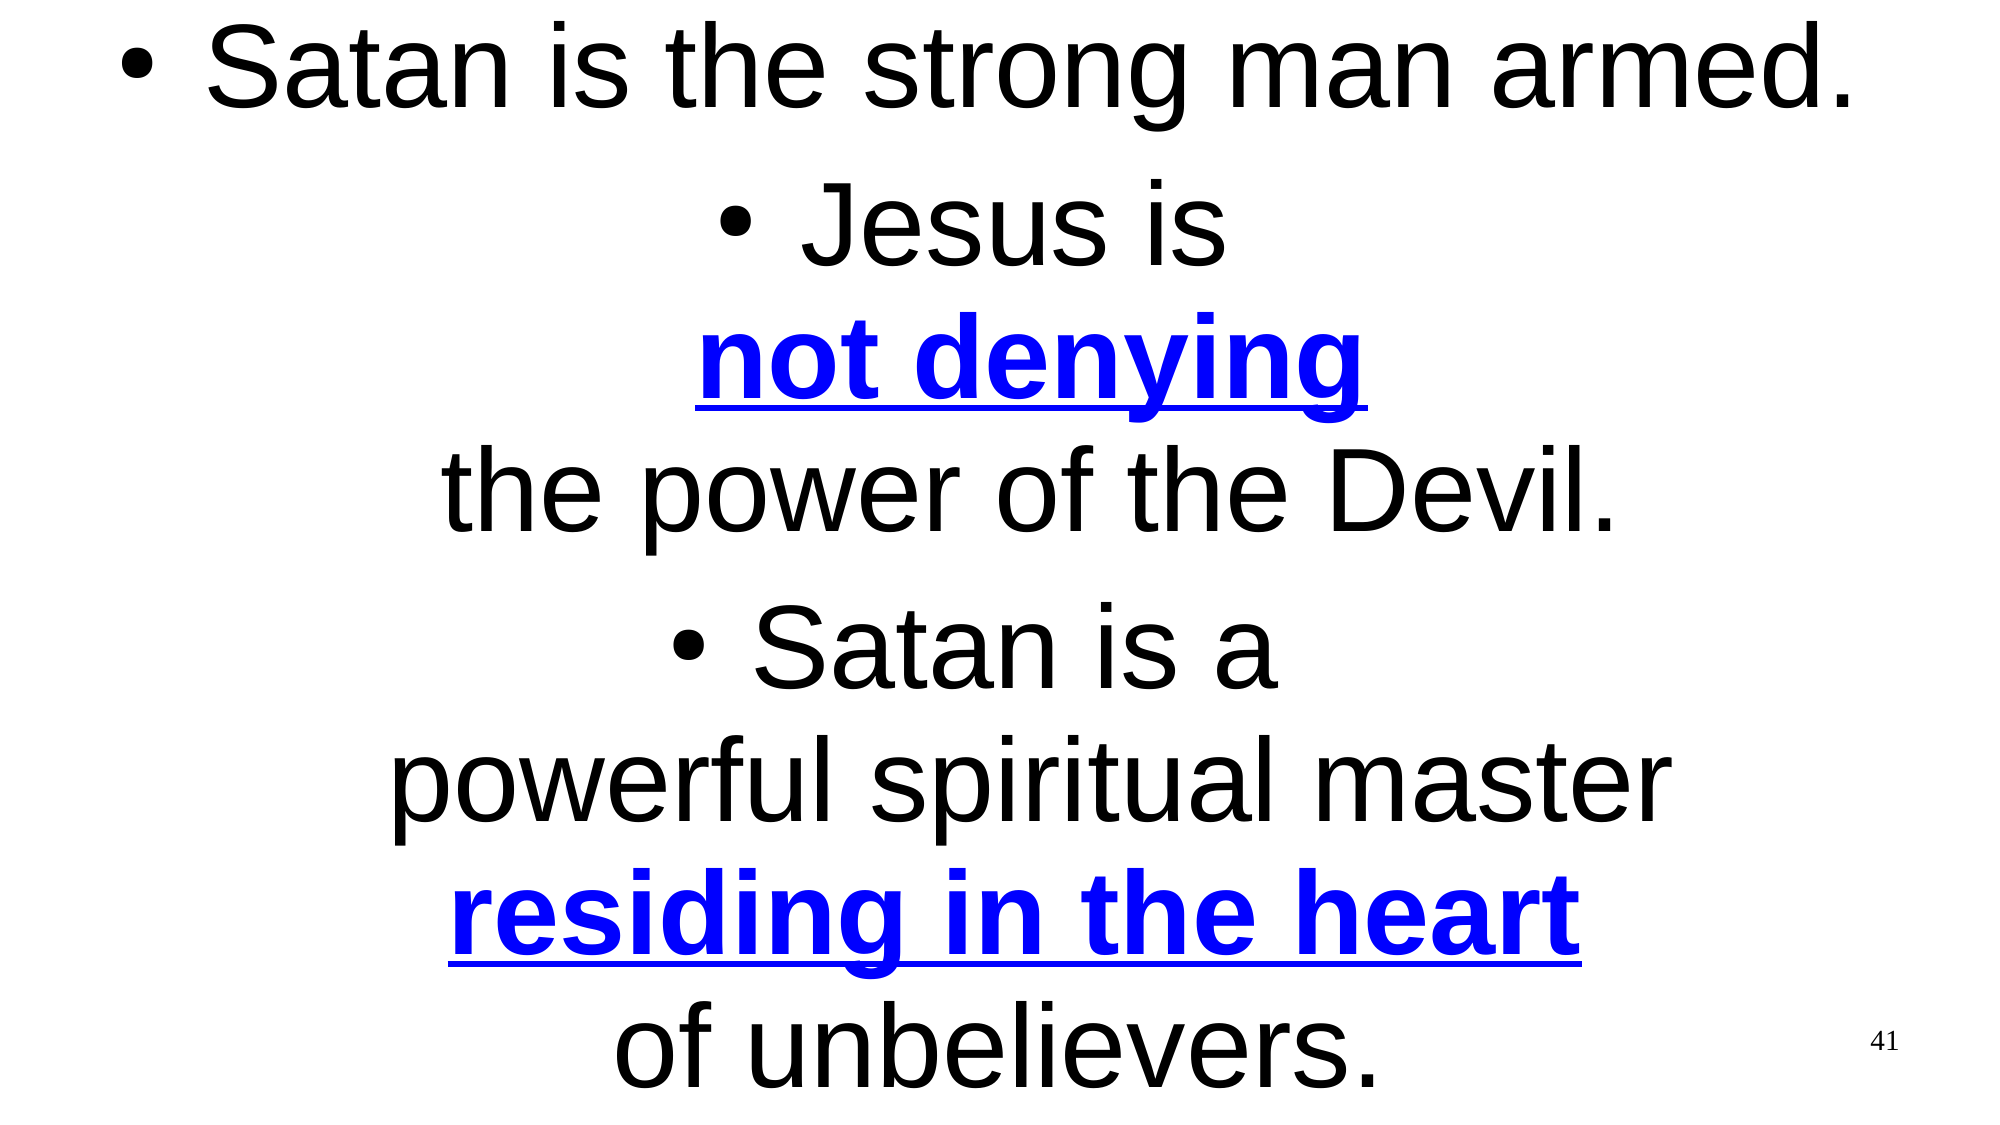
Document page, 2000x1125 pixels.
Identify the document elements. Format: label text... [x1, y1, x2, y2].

list Satan is the strong man armed. Jesus is not denying the power of the Devil. Satan is a powerful spiritual master residing in the heart of unbelievers. [0, 0, 1996, 1123]
